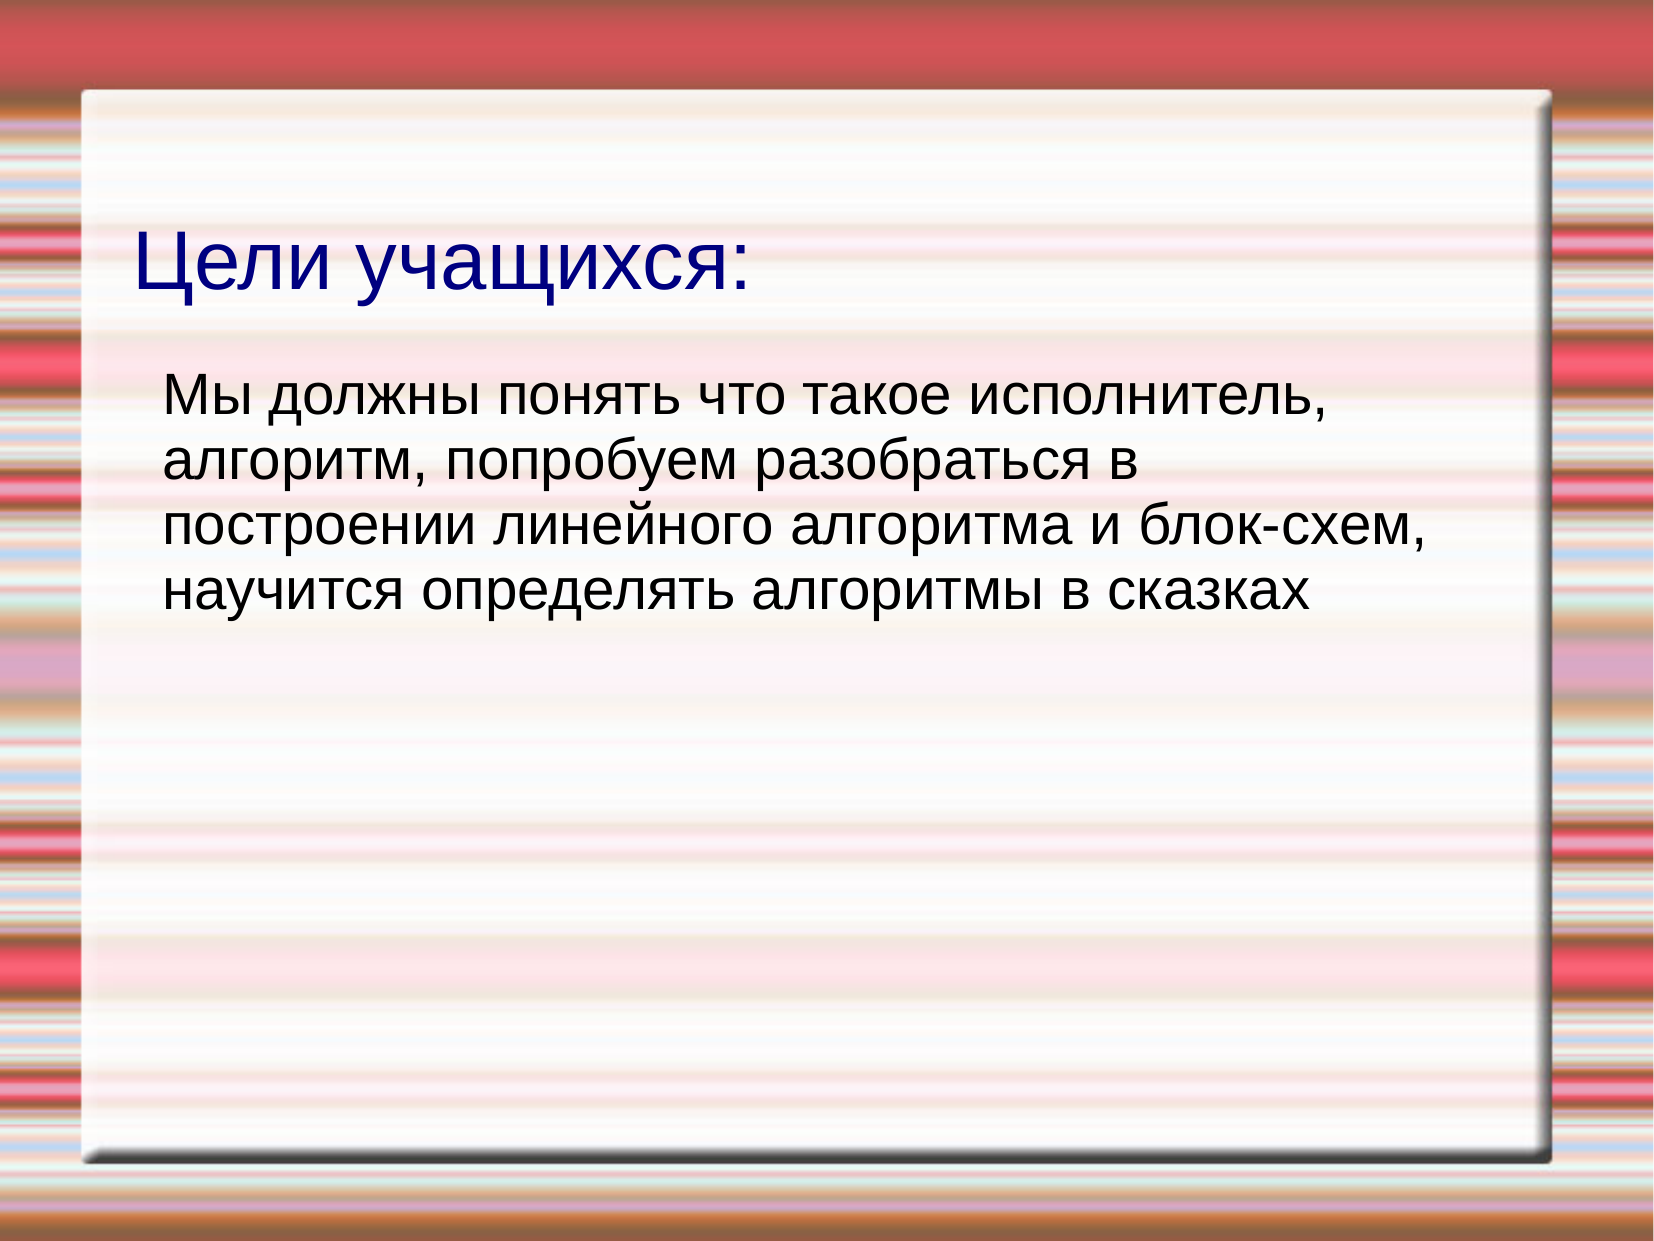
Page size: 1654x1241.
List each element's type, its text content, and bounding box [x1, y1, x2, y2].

picture [0, 0, 1654, 1241]
text_box Мы должны понять что такое исполнитель, алгоритм, попробуем разобраться в построении линейного алгоритма и блок-схем, научится определять алгоритмы в сказках [147, 354, 1477, 629]
text_box Цели учащихся: [118, 206, 1004, 315]
